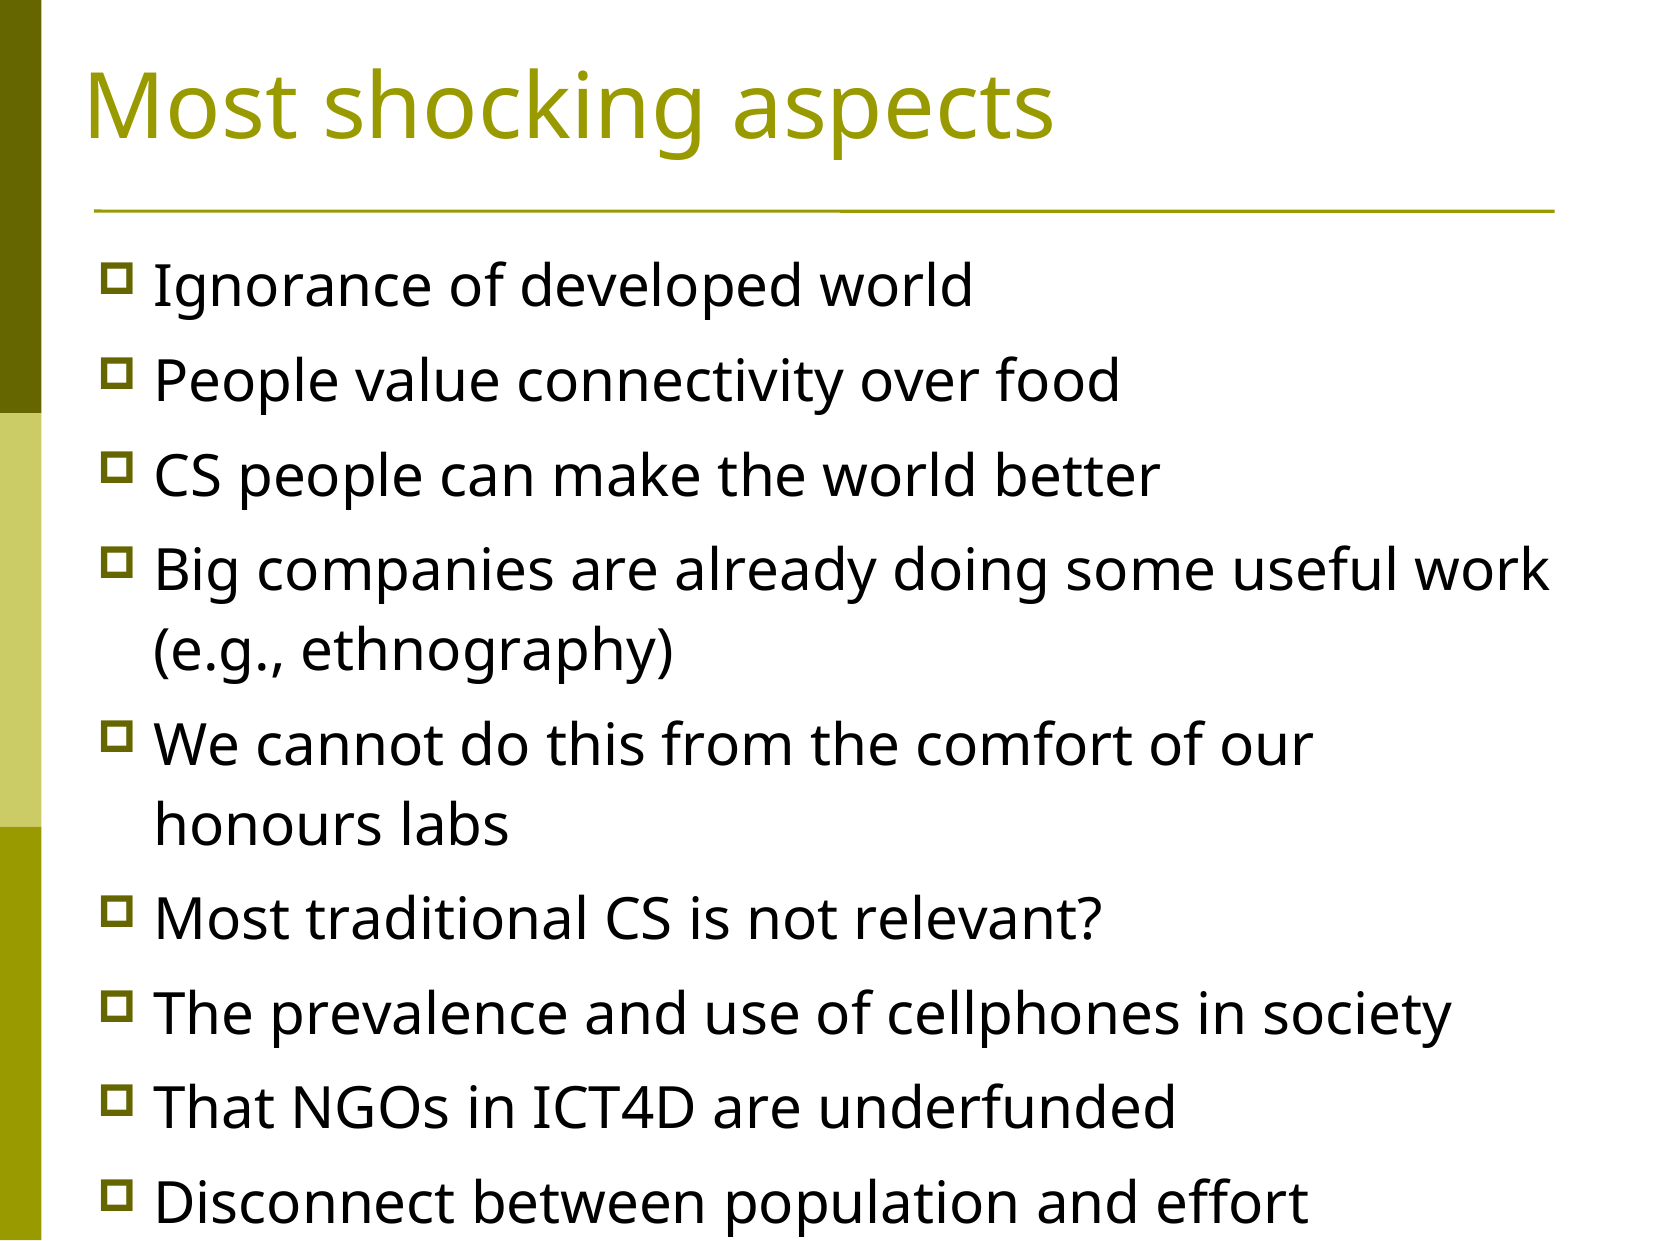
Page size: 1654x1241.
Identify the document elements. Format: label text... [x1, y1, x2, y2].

title Most shocking aspects [82, 36, 1571, 170]
list Ignorance of developed world People value connectivity over food CS people can make the world better Big companies are already doing some useful work (e.g., ethnography) We cannot do this from the comfort of our honours labs Most traditional CS is not relevant? The prevalence and use of cellphones in society That NGOs in ICT4D are underfunded Disconnect between population and effort [82, 236, 1571, 1188]
